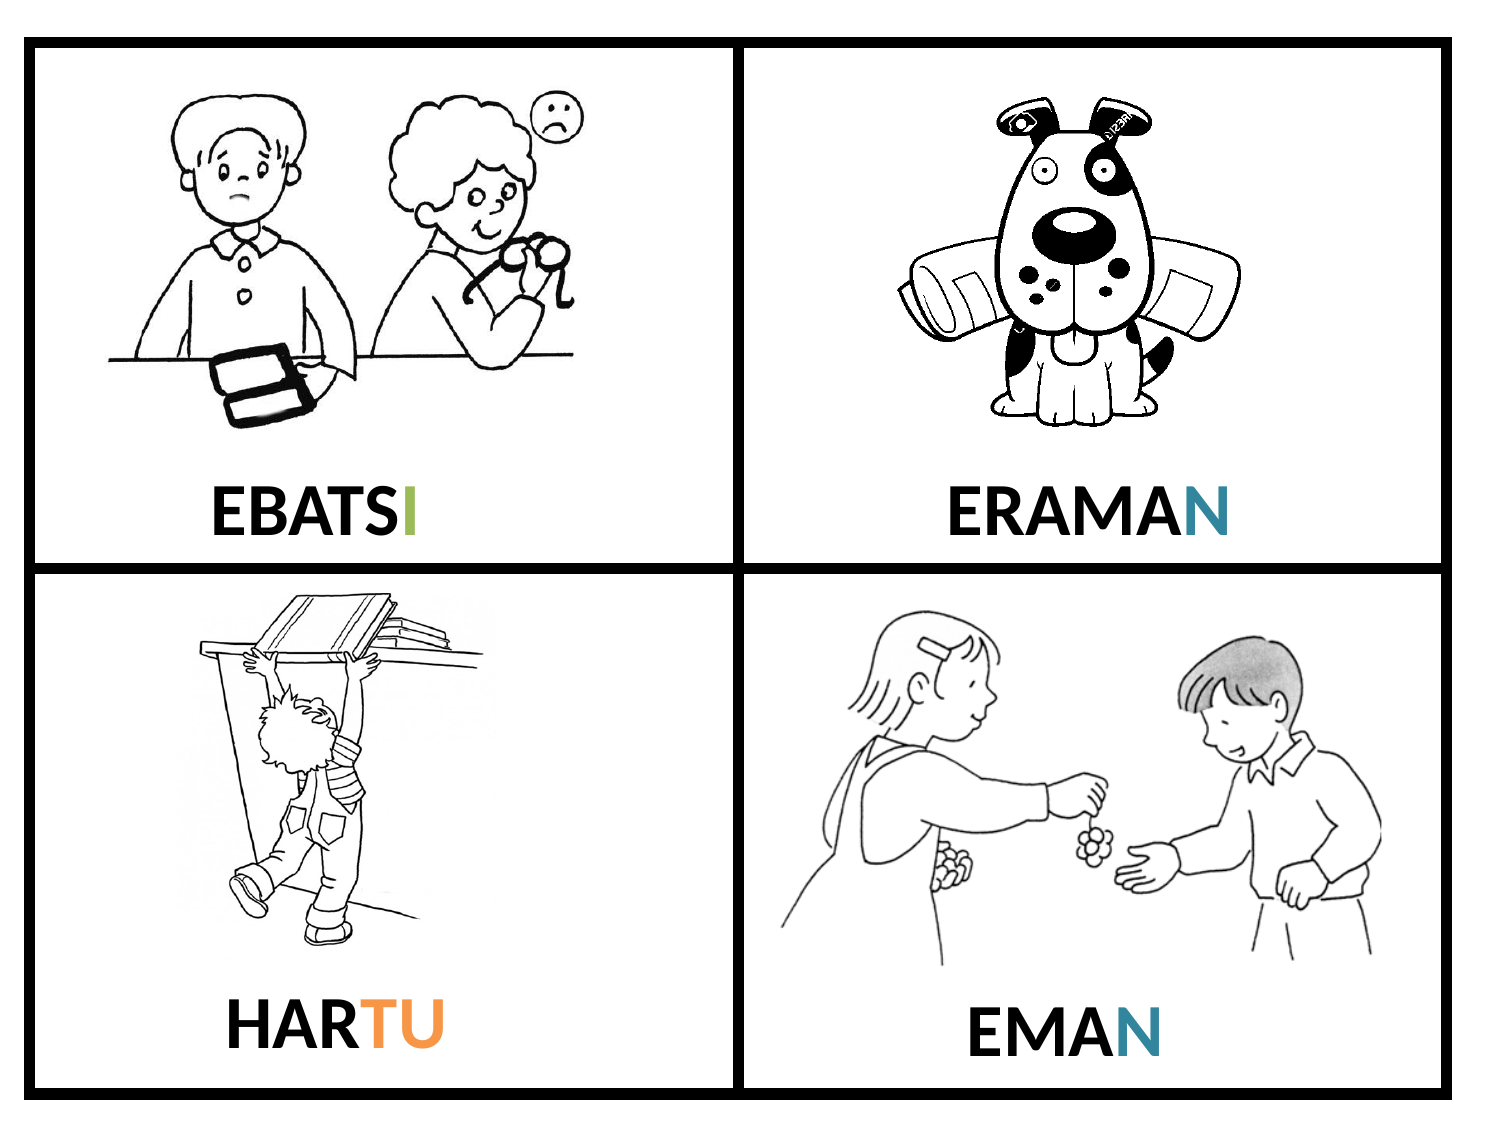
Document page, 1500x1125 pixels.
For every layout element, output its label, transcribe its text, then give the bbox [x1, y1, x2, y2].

table_cell [35, 574, 733, 1088]
text_box ERAMAN [932, 452, 1247, 558]
table_header [35, 48, 733, 563]
picture [64, 56, 609, 432]
text_box HARTU [211, 966, 463, 1071]
text_box EBATSI [196, 452, 436, 558]
picture [754, 598, 1384, 972]
text_box EMAN [951, 973, 1179, 1079]
table_cell [744, 574, 1441, 1088]
table_header [744, 48, 1441, 563]
picture [177, 593, 496, 966]
picture [897, 97, 1241, 432]
